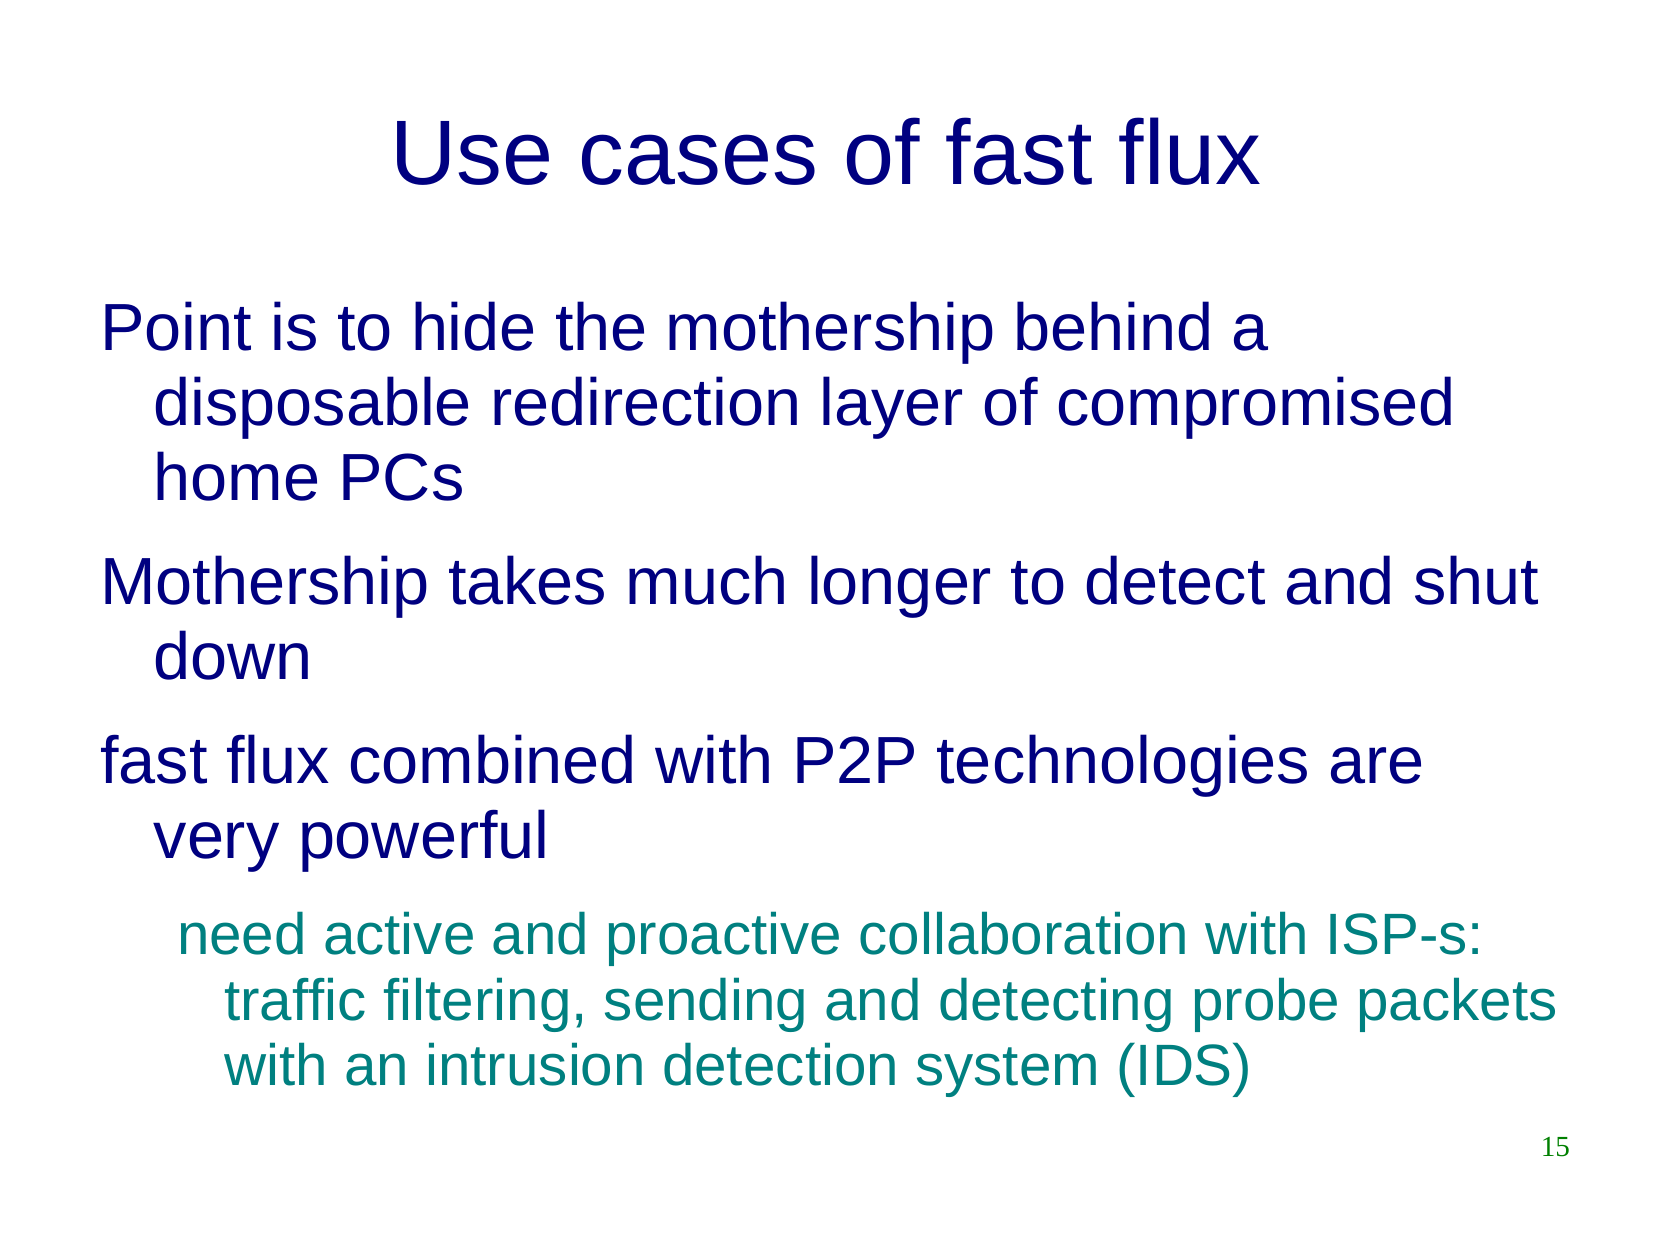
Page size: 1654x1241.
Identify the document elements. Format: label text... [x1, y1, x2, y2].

title Use cases of fast flux [82, 56, 1571, 250]
list Point is to hide the mothership behind a disposable redirection layer of compromised home PCs Mothership takes much longer to detect and shut down fast flux combined with P2P technologies are very powerful need active and proactive collaboration with ISP-s: traffic filtering, sending and detecting probe packets with an intrusion detection system (IDS) [82, 290, 1571, 1098]
